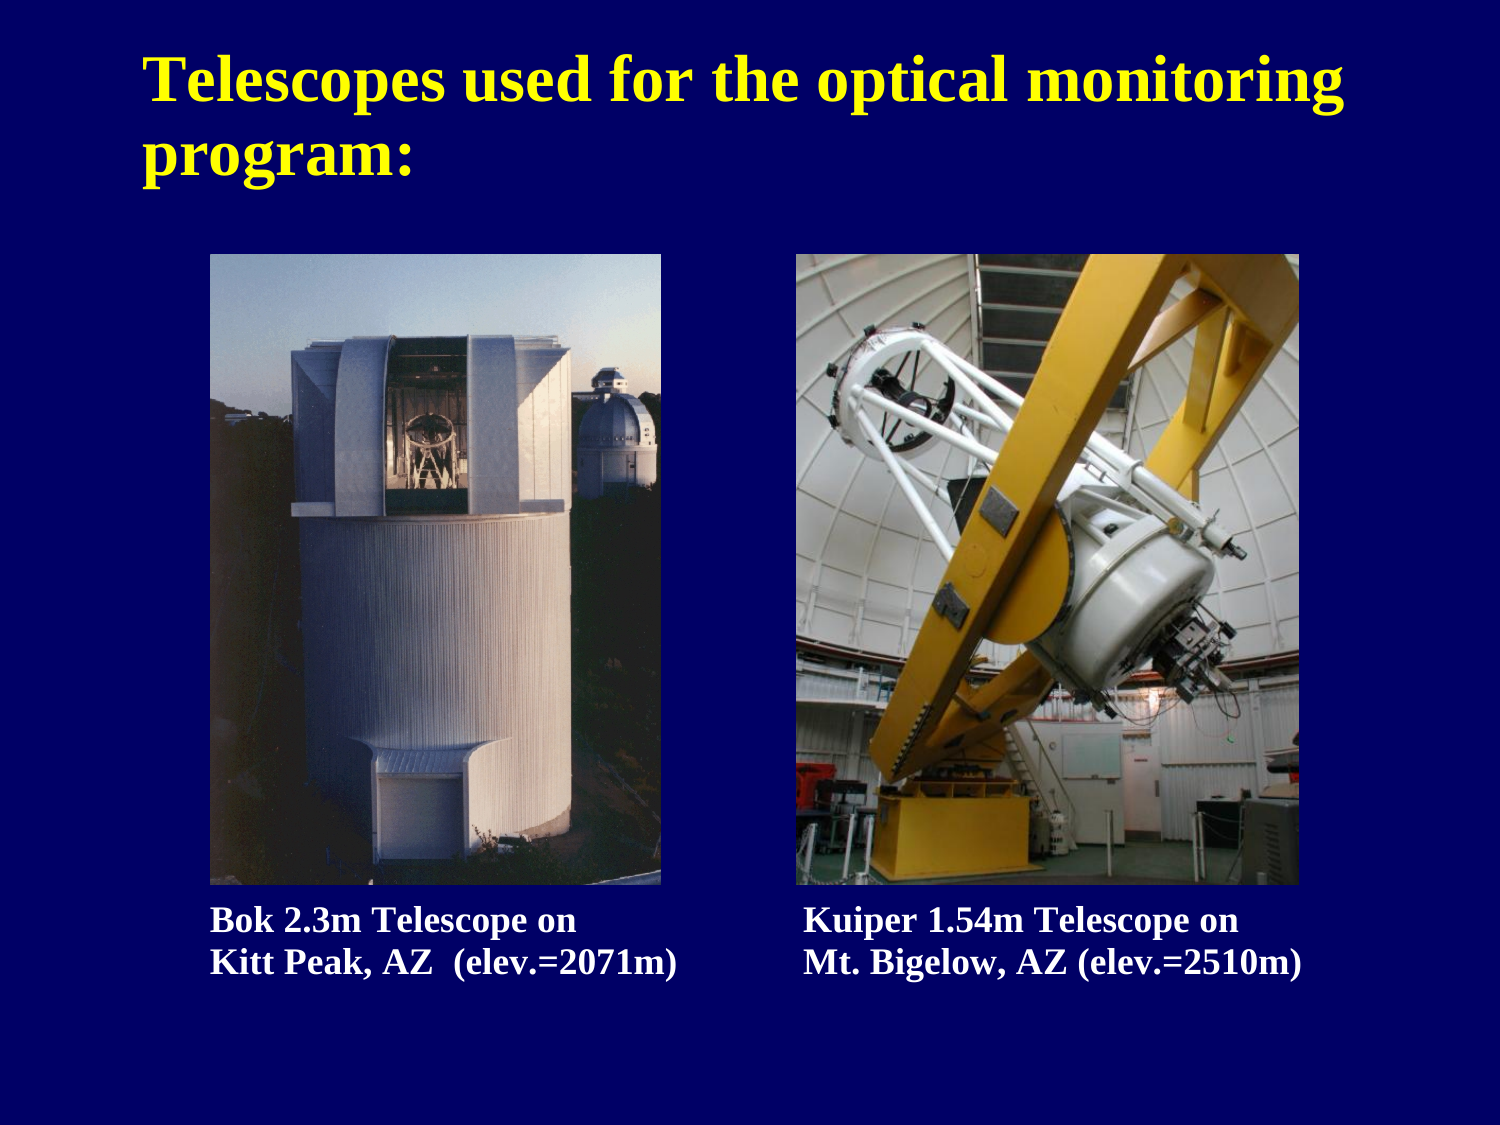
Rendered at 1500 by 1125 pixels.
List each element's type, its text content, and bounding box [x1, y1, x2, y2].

picture [796, 254, 1299, 885]
text_box Kuiper 1.54m Telescope on Mt. Bigelow, AZ (elev.=2510m) [788, 892, 1318, 990]
picture [210, 254, 661, 885]
text_box Bok 2.3m Telescope on Kitt Peak, AZ (elev.=2071m) [195, 892, 693, 990]
title Telescopes used for the optical monitoring program: [142, 30, 1416, 203]
